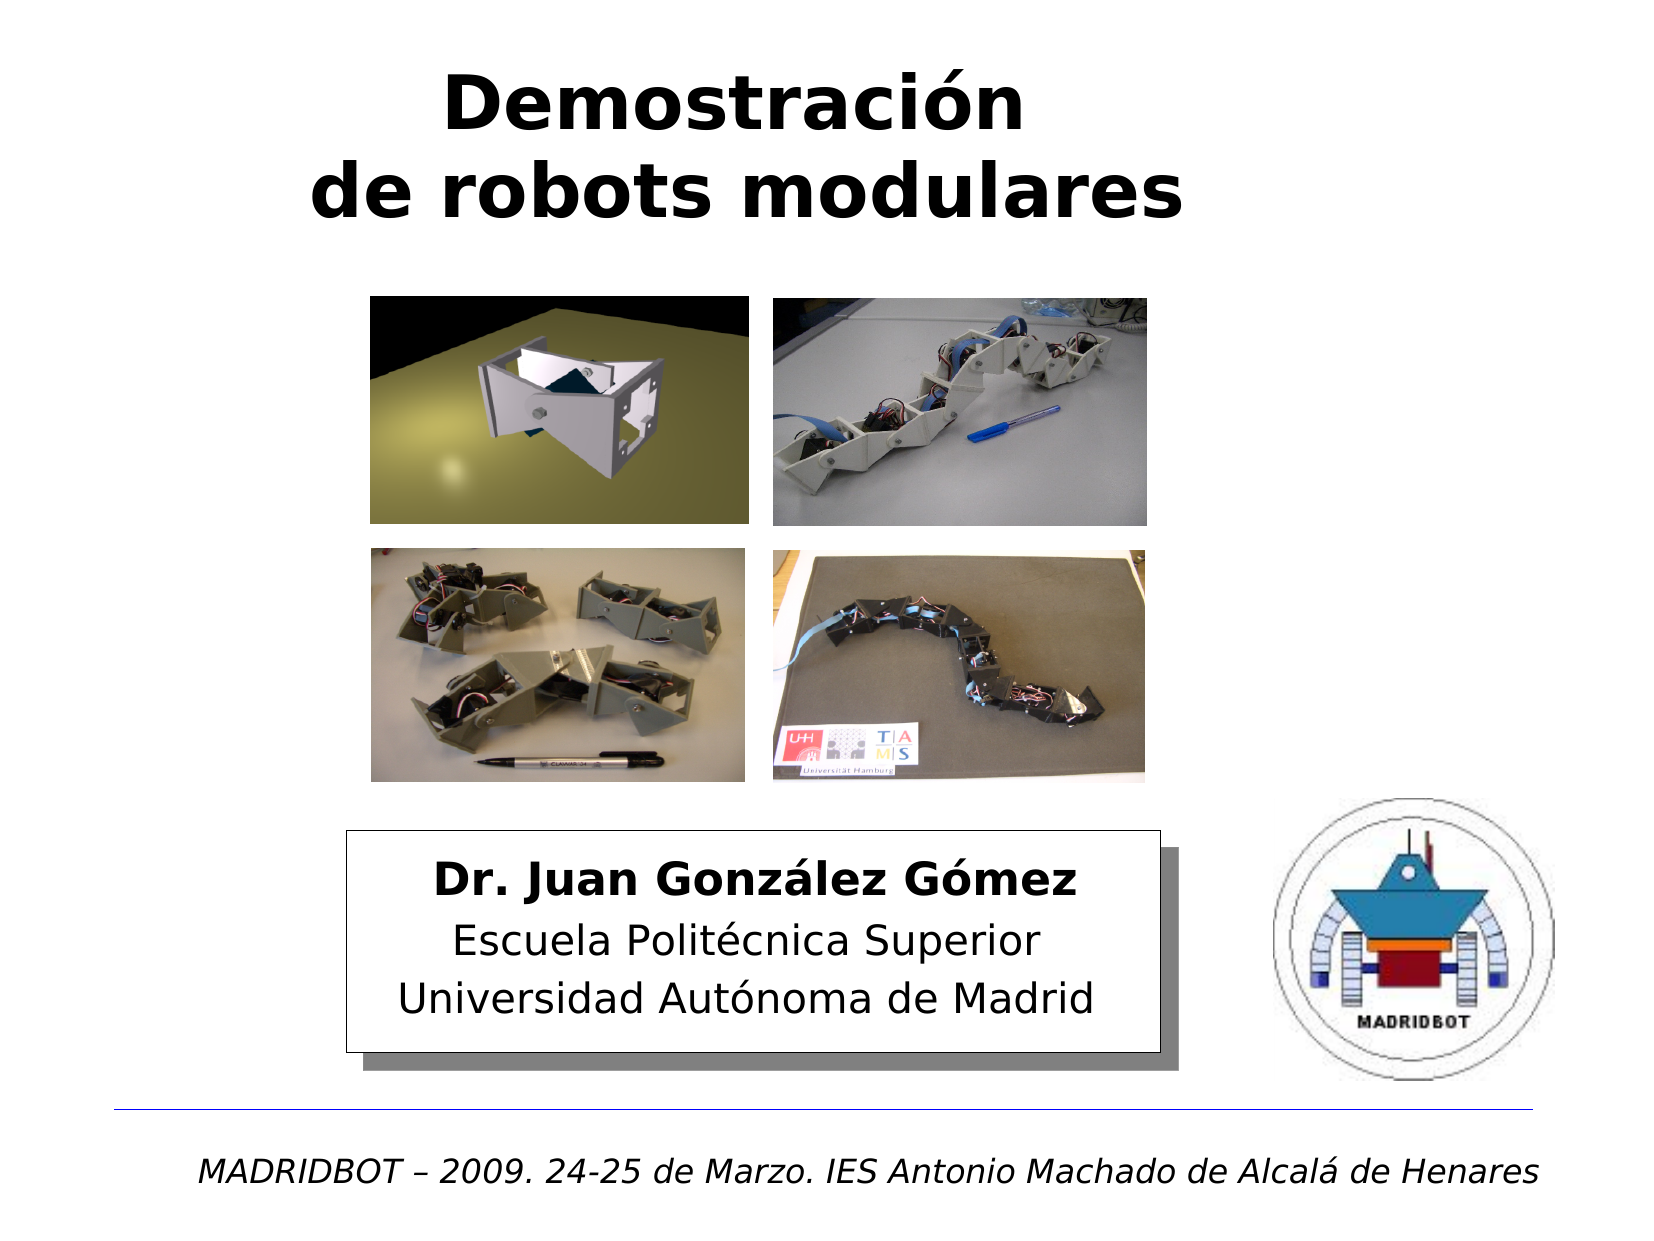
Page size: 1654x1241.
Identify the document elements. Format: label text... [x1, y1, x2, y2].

text_box Dr. Juan González Gómez [417, 845, 1094, 914]
picture [773, 298, 1147, 526]
text_box MADRIDBOT – 2009. 24-25 de Marzo. IES Antonio Machado de Alcalá de Henares [183, 1145, 1557, 1199]
picture [773, 550, 1145, 783]
picture [1273, 798, 1555, 1081]
text_box Demostración de robots modulares [294, 53, 1201, 243]
picture [370, 296, 749, 524]
picture [371, 548, 745, 782]
text_box [346, 830, 1161, 1053]
text_box Escuela Politécnica Superior Universidad Autónoma de Madrid [264, 909, 1154, 1031]
